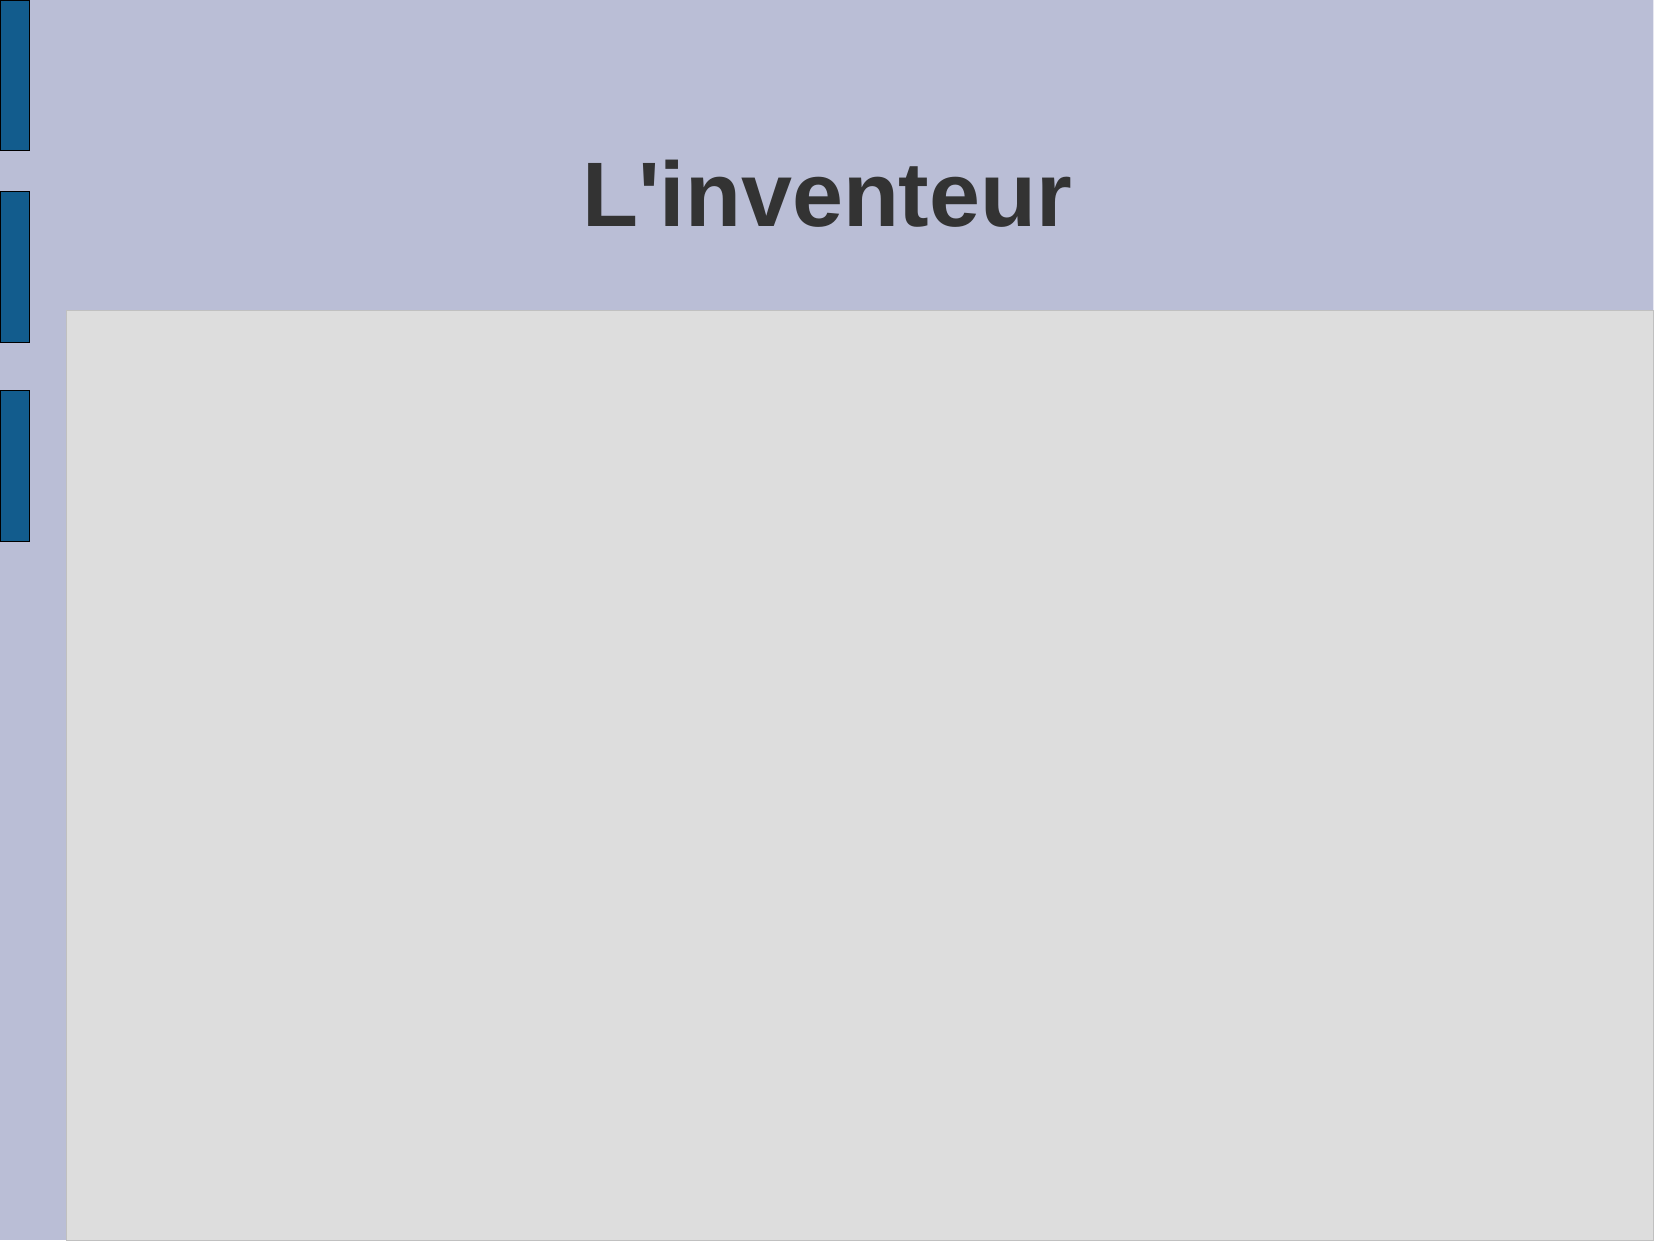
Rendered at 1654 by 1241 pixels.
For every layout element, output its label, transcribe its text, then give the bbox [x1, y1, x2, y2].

title L'inventeur [121, 91, 1534, 299]
